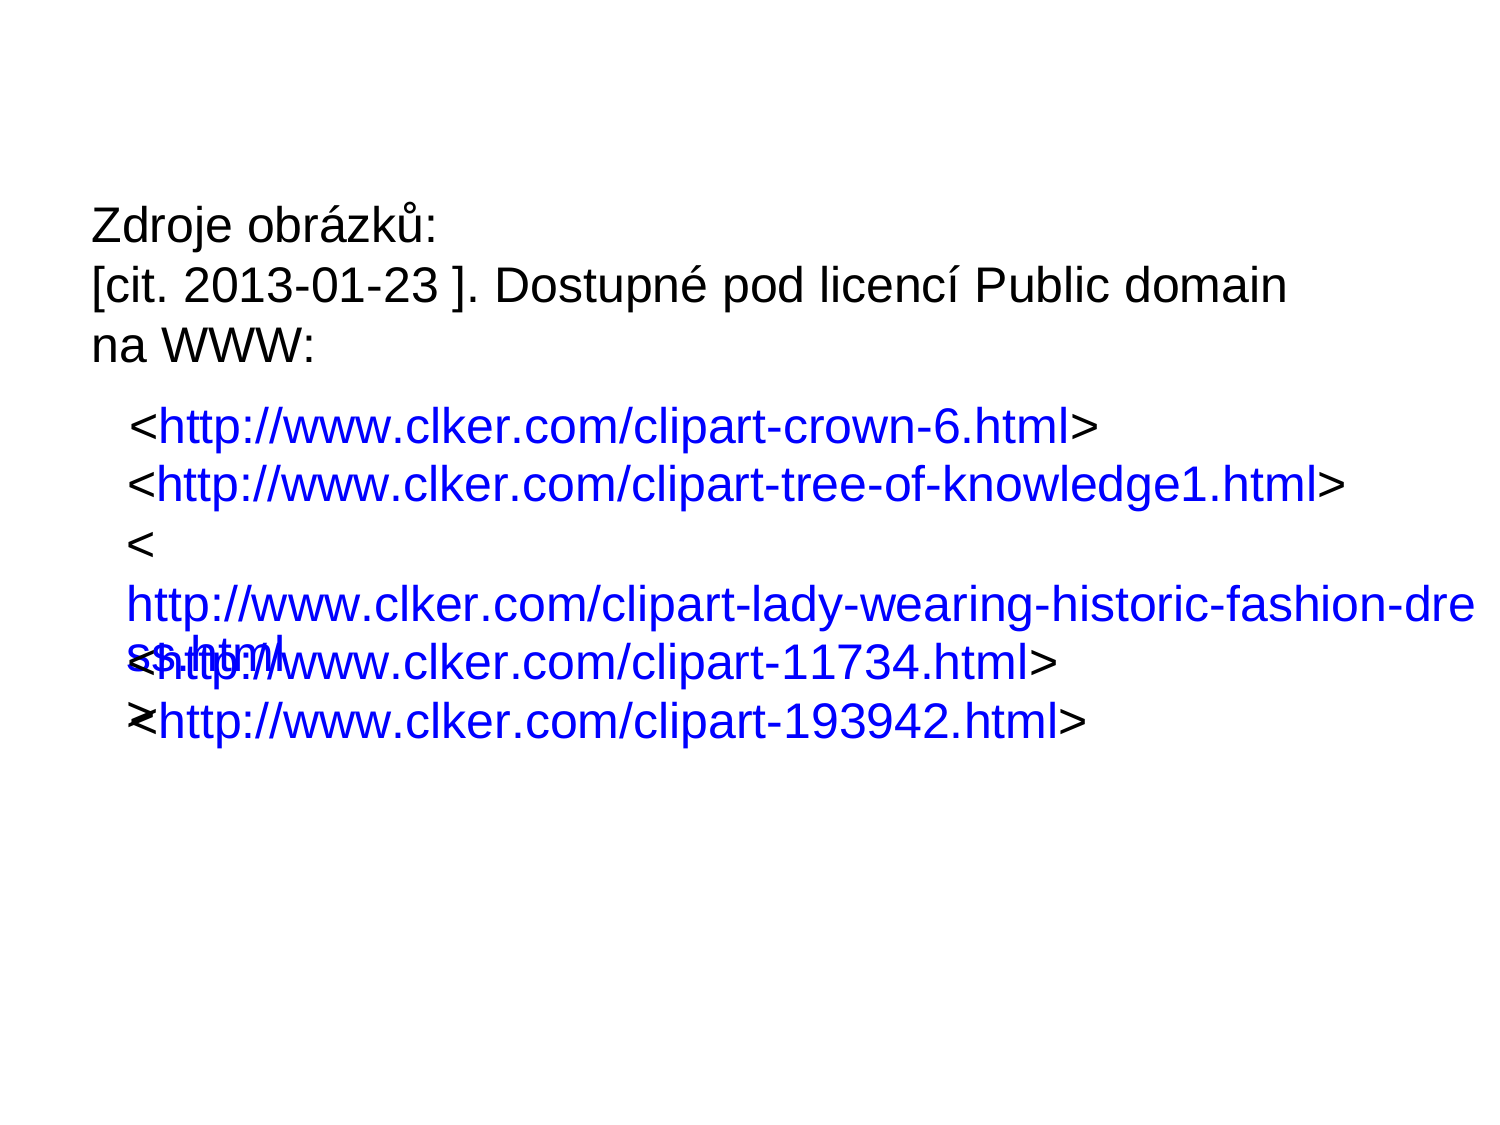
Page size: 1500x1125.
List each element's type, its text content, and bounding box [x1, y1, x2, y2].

text_box <http://www.clker.com/clipart-tree-of-knowledge1.html> [112, 444, 1412, 520]
text_box Zdroje obrázků: [cit. 2013-01-23 ]. Dostupné pod licencí Public domain na WWW: [76, 184, 1365, 381]
text_box <http://www.clker.com/clipart-crown-6.html> [114, 385, 1115, 444]
text_box <http://www.clker.com/clipart-11734.html> [112, 621, 1088, 697]
text_box <http://www.clker.com/clipart-193942.html> [114, 680, 1118, 757]
text_box <http://www.clker.com/clipart-lady-wearing-historic-fashion-dress.html> [112, 503, 1500, 699]
